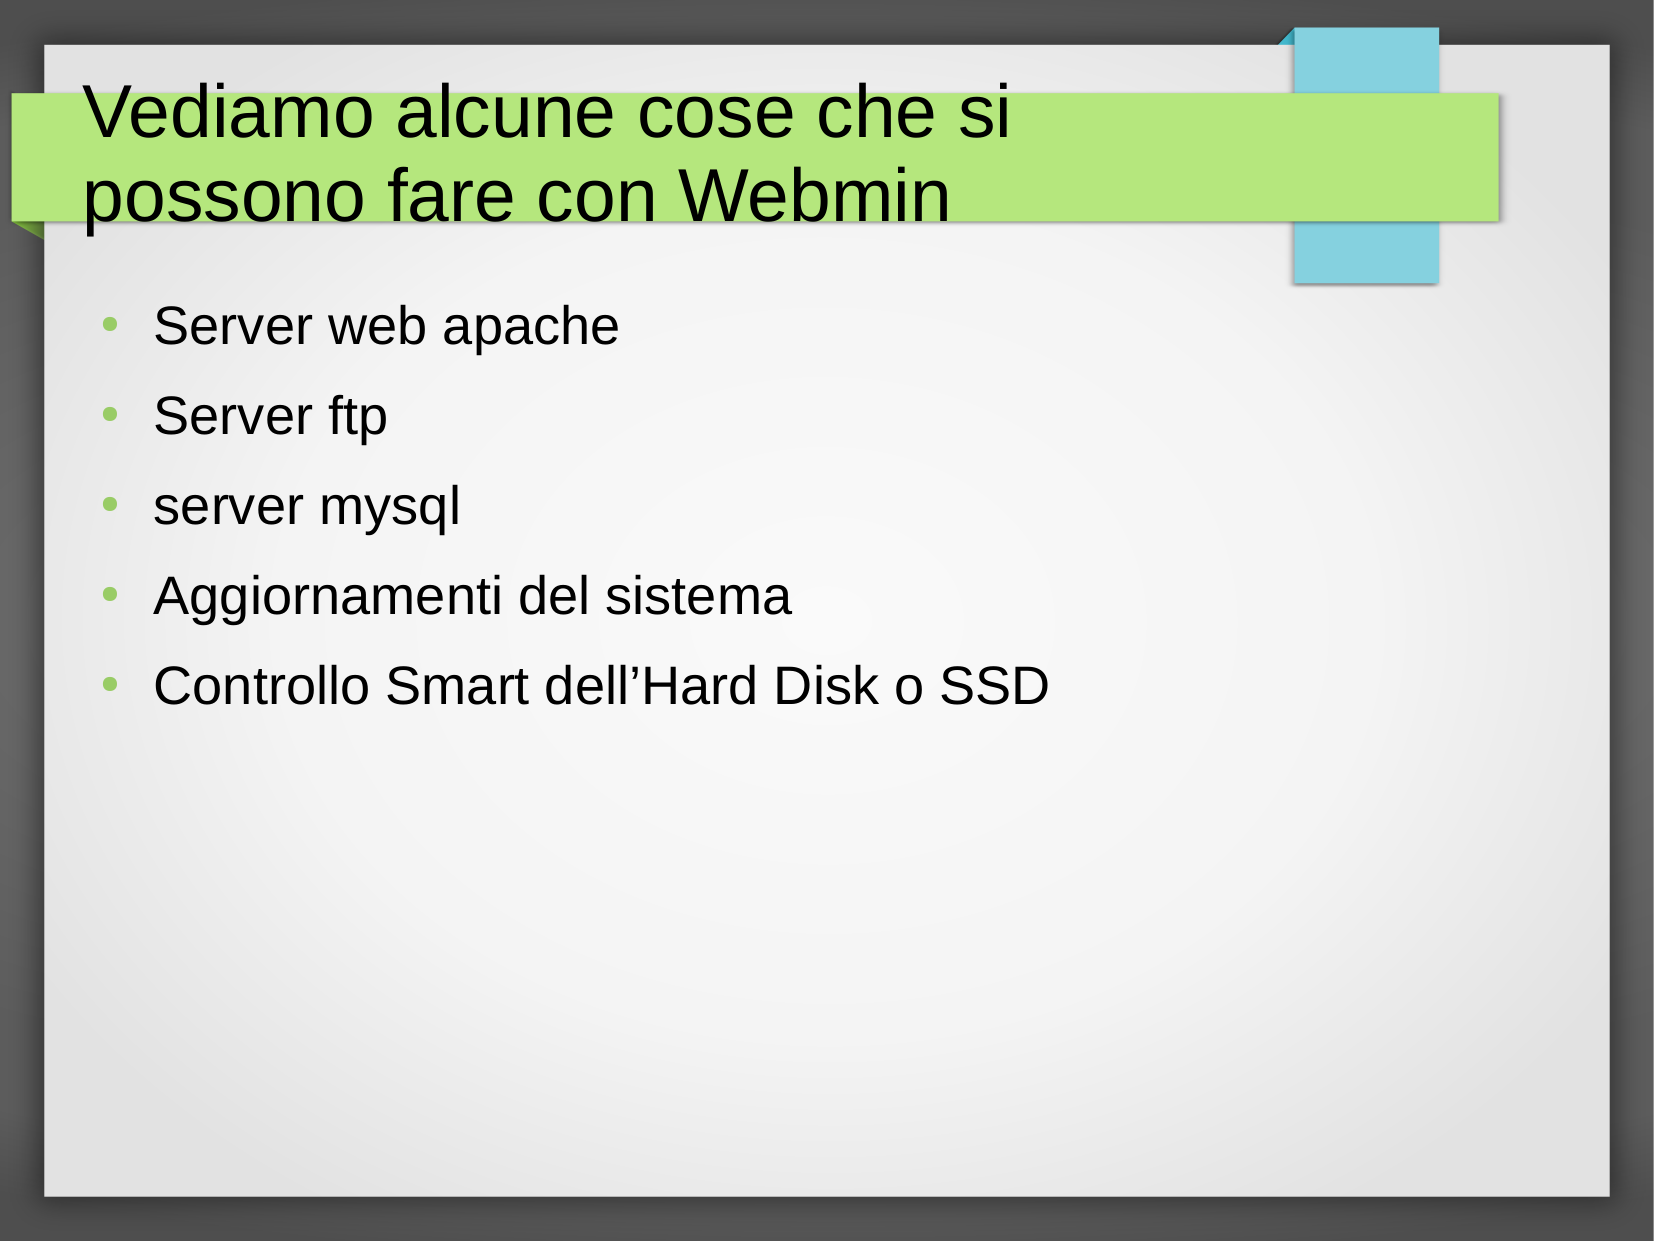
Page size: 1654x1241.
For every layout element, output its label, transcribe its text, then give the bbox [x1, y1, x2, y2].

title Vediamo alcune cose che si possono fare con Webmin [82, 70, 1264, 238]
list Server web apache Server ftp server mysql Aggiornamenti del sistema Controllo Smart dell’Hard Disk o SSD [82, 295, 1571, 1015]
picture [0, 0, 1654, 1241]
